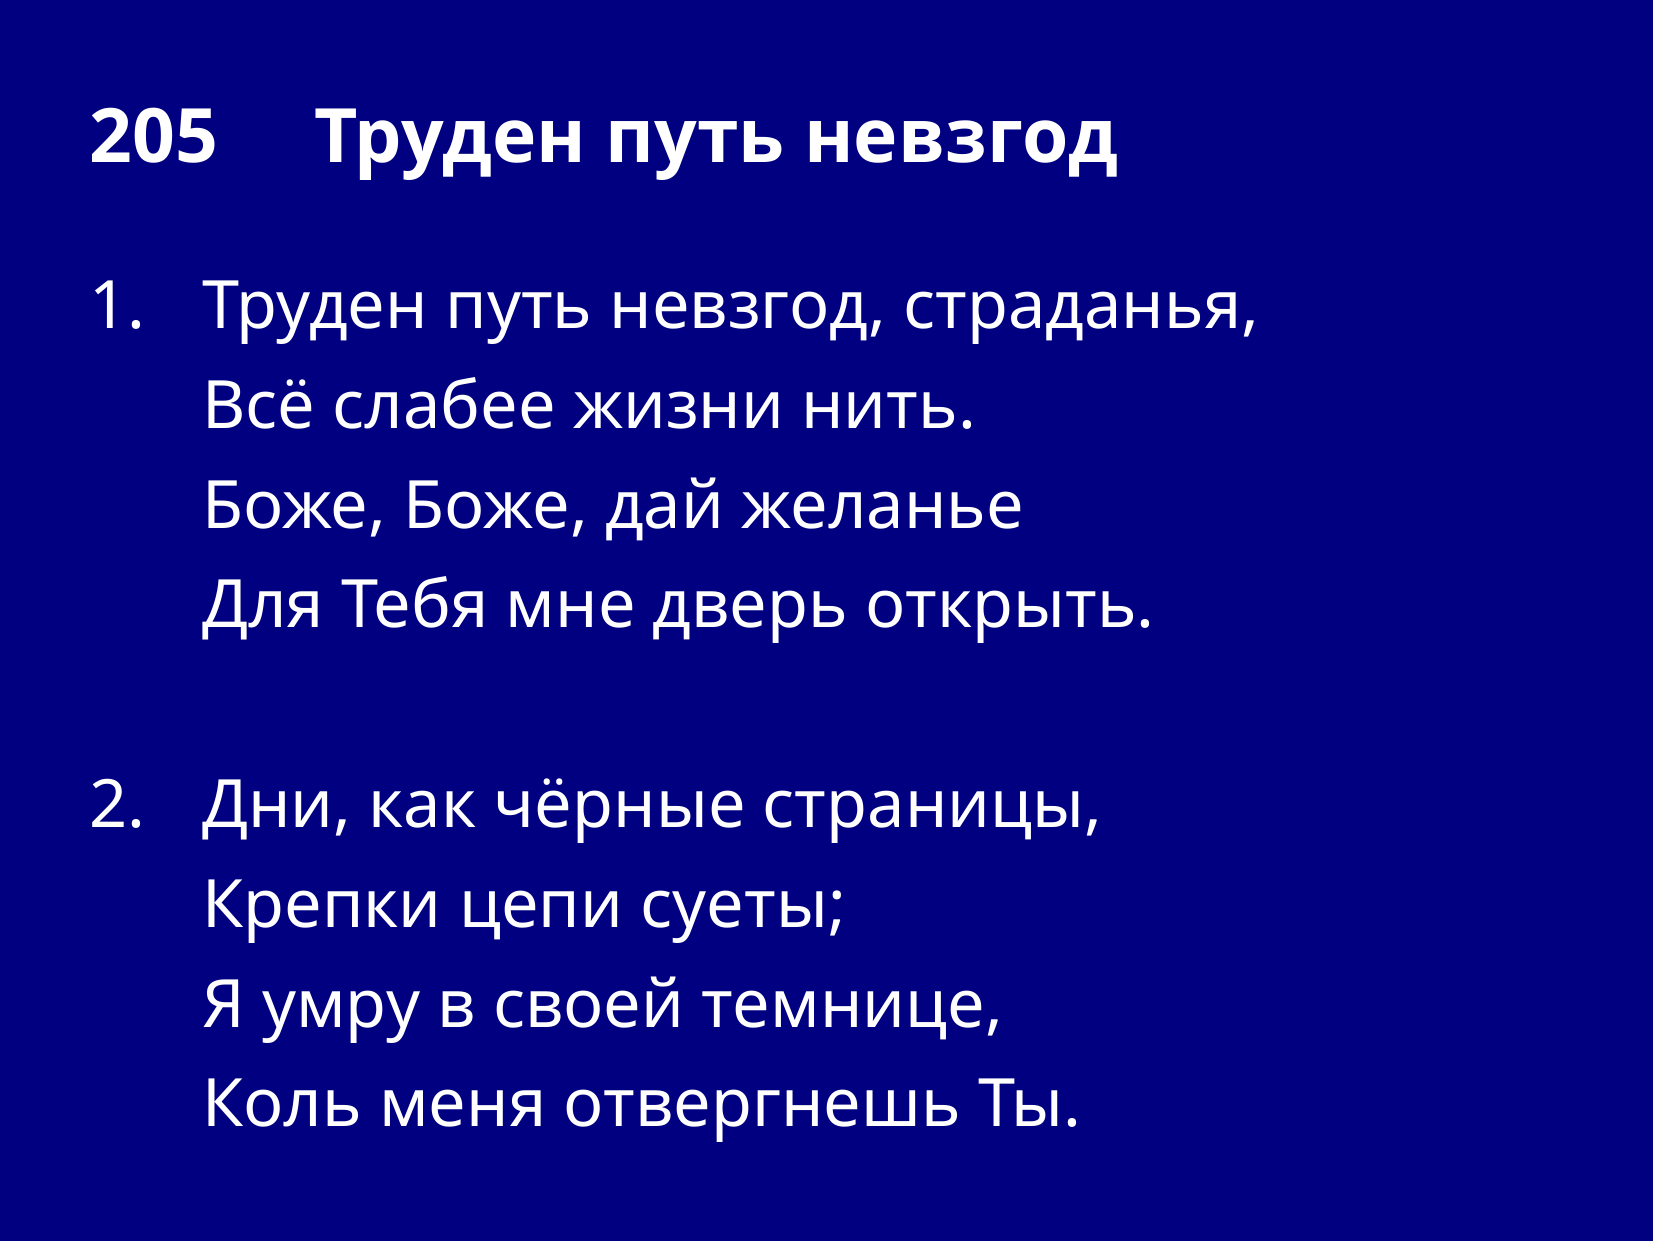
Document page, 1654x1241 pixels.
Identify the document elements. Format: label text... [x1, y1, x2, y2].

text_box 1. Труден путь невзгод, страданья, Всё слабее жизни нить. Боже, Боже, дай желанье Для Тебя мне дверь открыть. 2. Дни, как чёрные страницы, Крепки цепи суеты; Я умру в своей темнице, Коль меня отвергнешь Ты. [75, 188, 1576, 1163]
text_box 205 Труден путь невзгод [75, 75, 1576, 188]
